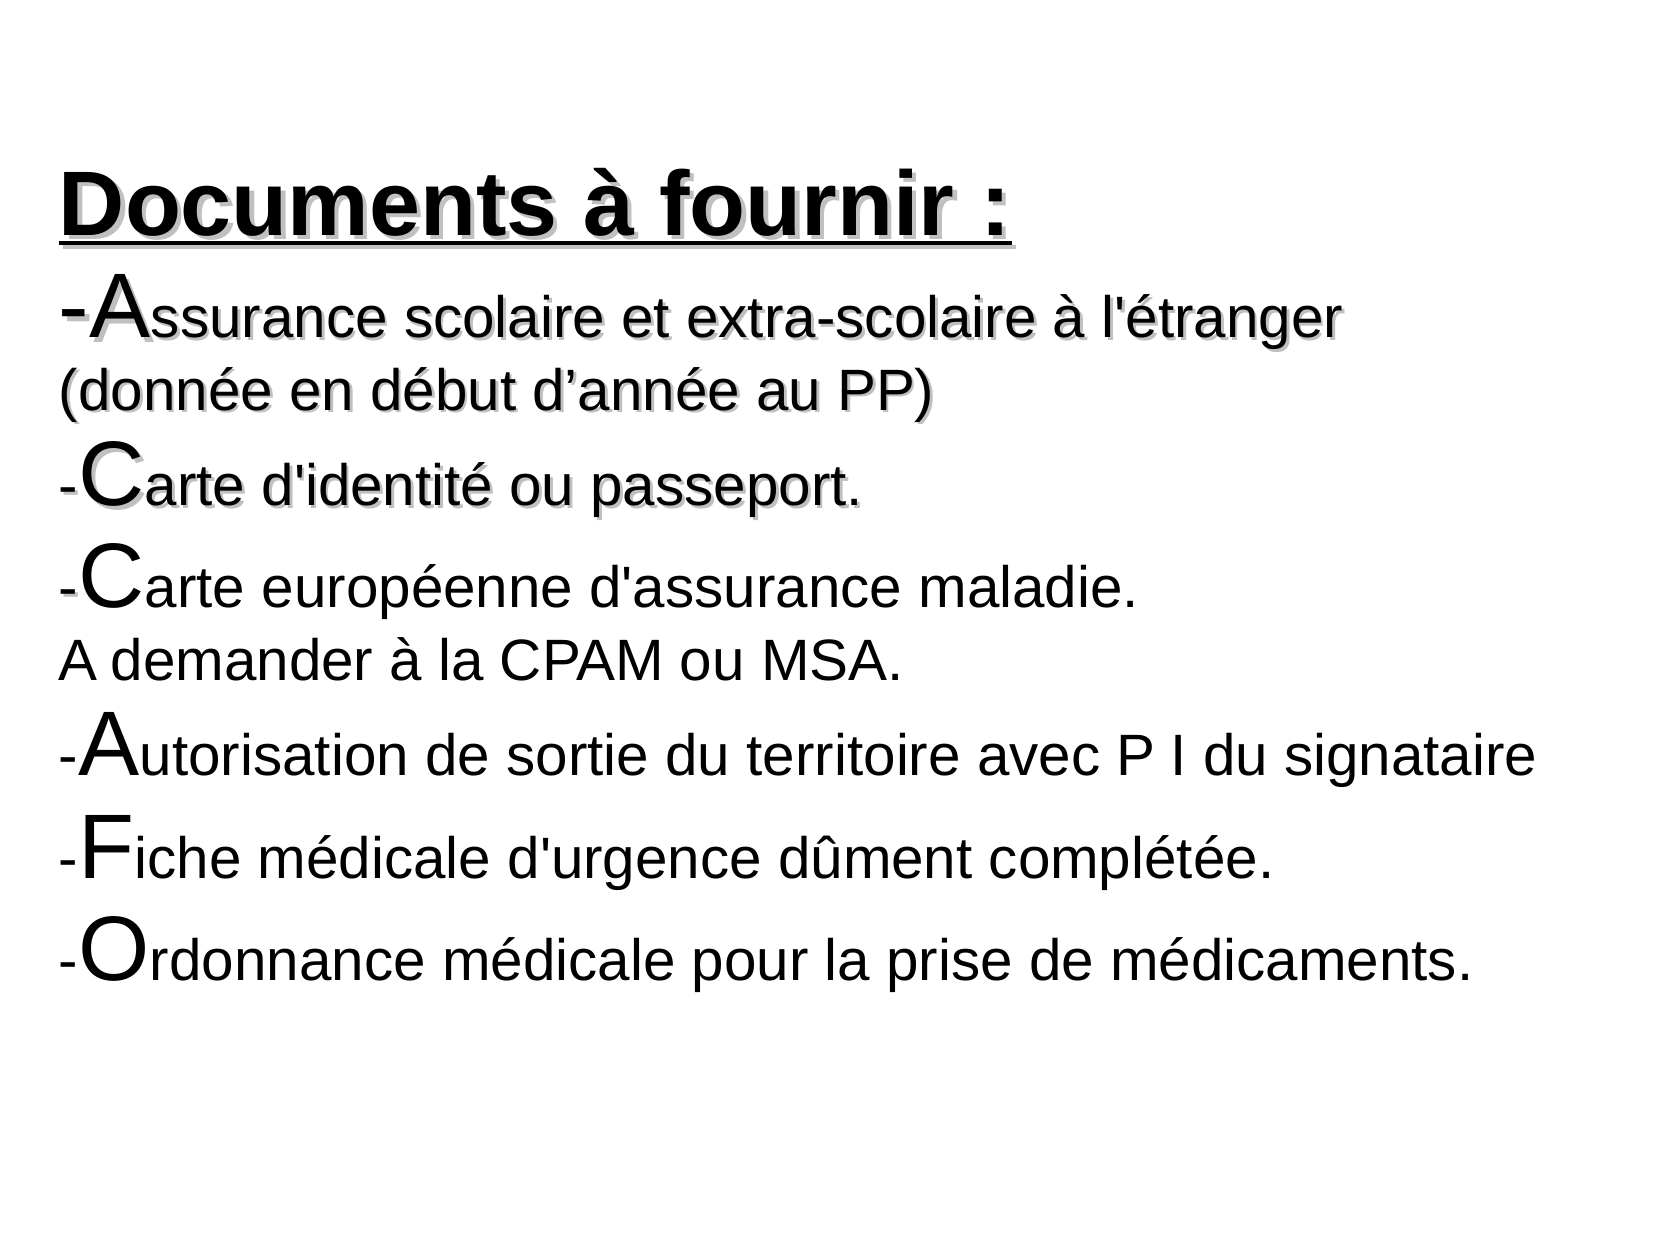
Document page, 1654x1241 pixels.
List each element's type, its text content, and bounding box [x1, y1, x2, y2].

title Documents à fournir : -Assurance scolaire et extra-scolaire à l'étranger (donnée en début d’année au PP) -Carte d'identité ou passeport. -Carte européenne d'assurance maladie. A demander à la CPAM ou MSA. -Autorisation de sortie du territoire avec P I du signataire -Fiche médicale d'urgence dûment complétée. -Ordonnance médicale pour la prise de médicaments. [59, 152, 1548, 1065]
